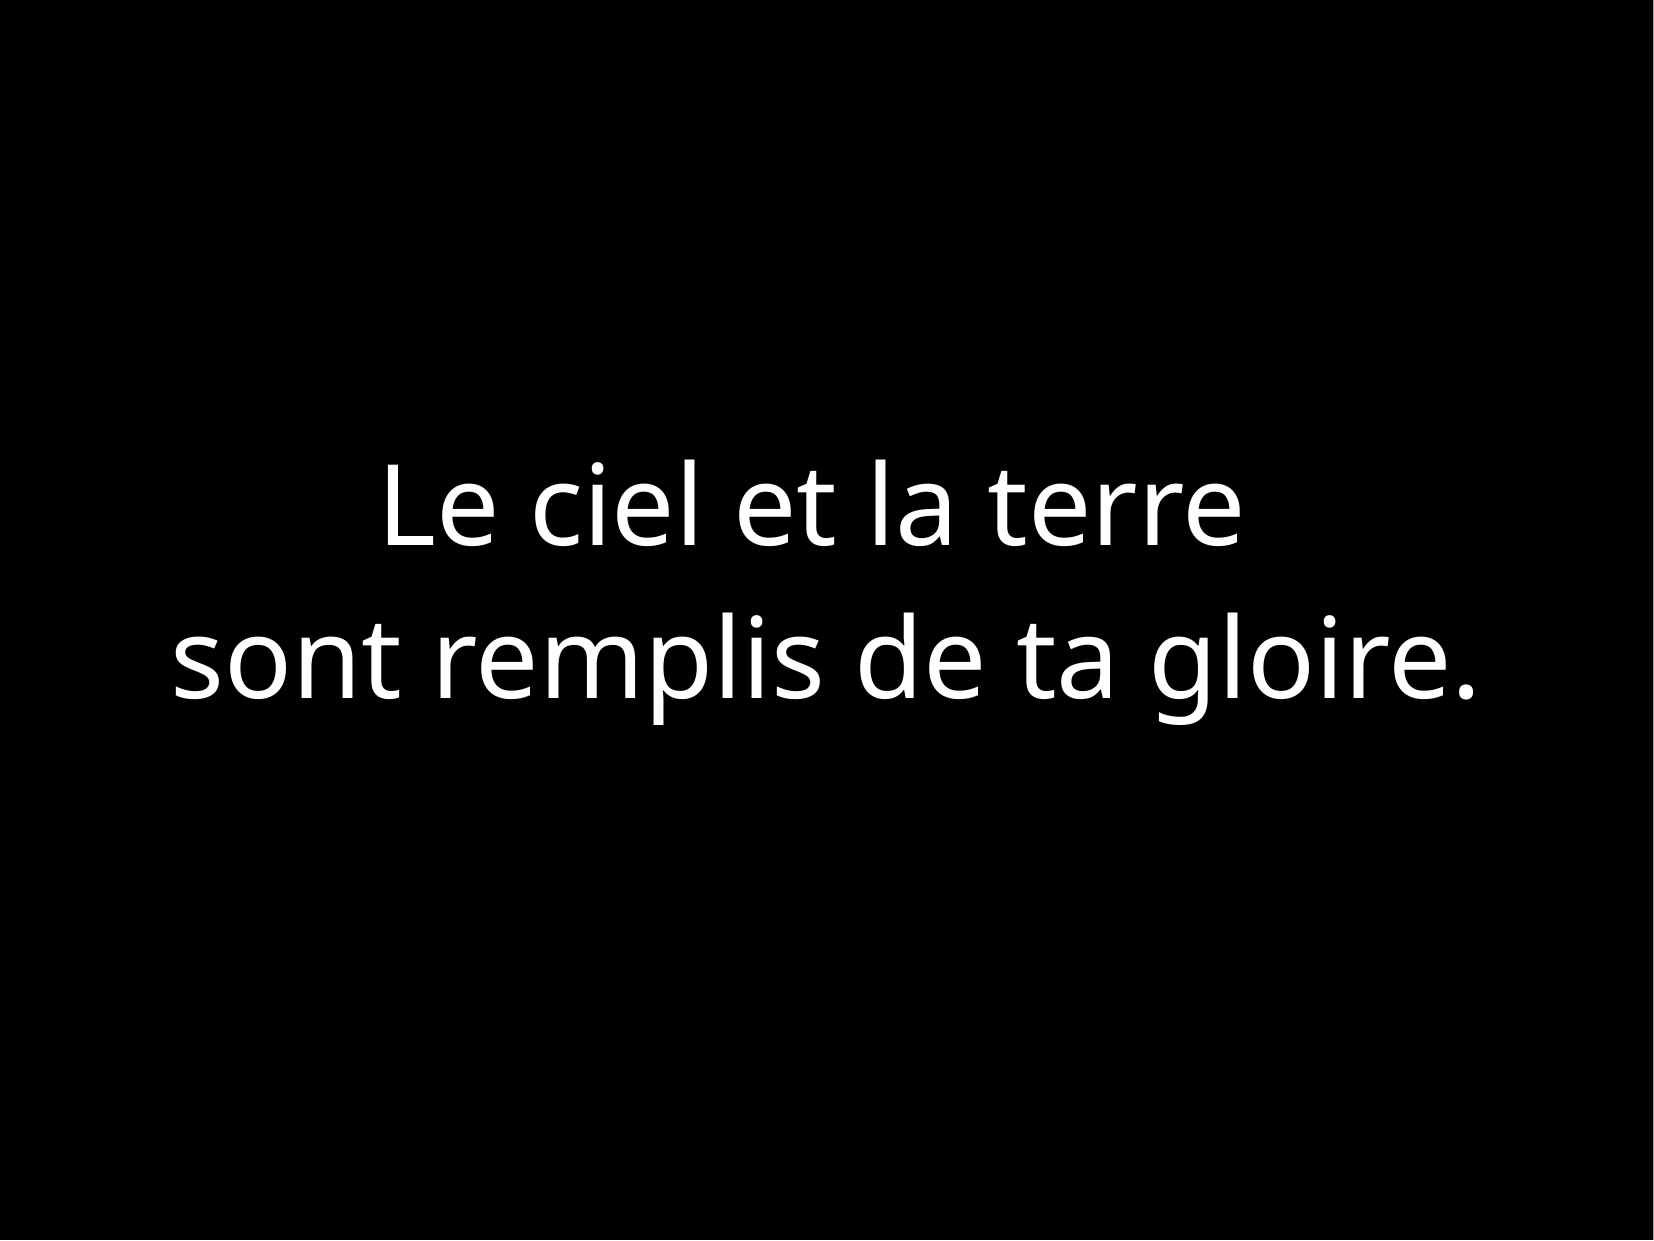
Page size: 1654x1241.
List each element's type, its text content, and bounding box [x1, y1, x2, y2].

subtitle Le ciel et la terre sont remplis de ta gloire. [82, 47, 1571, 1109]
